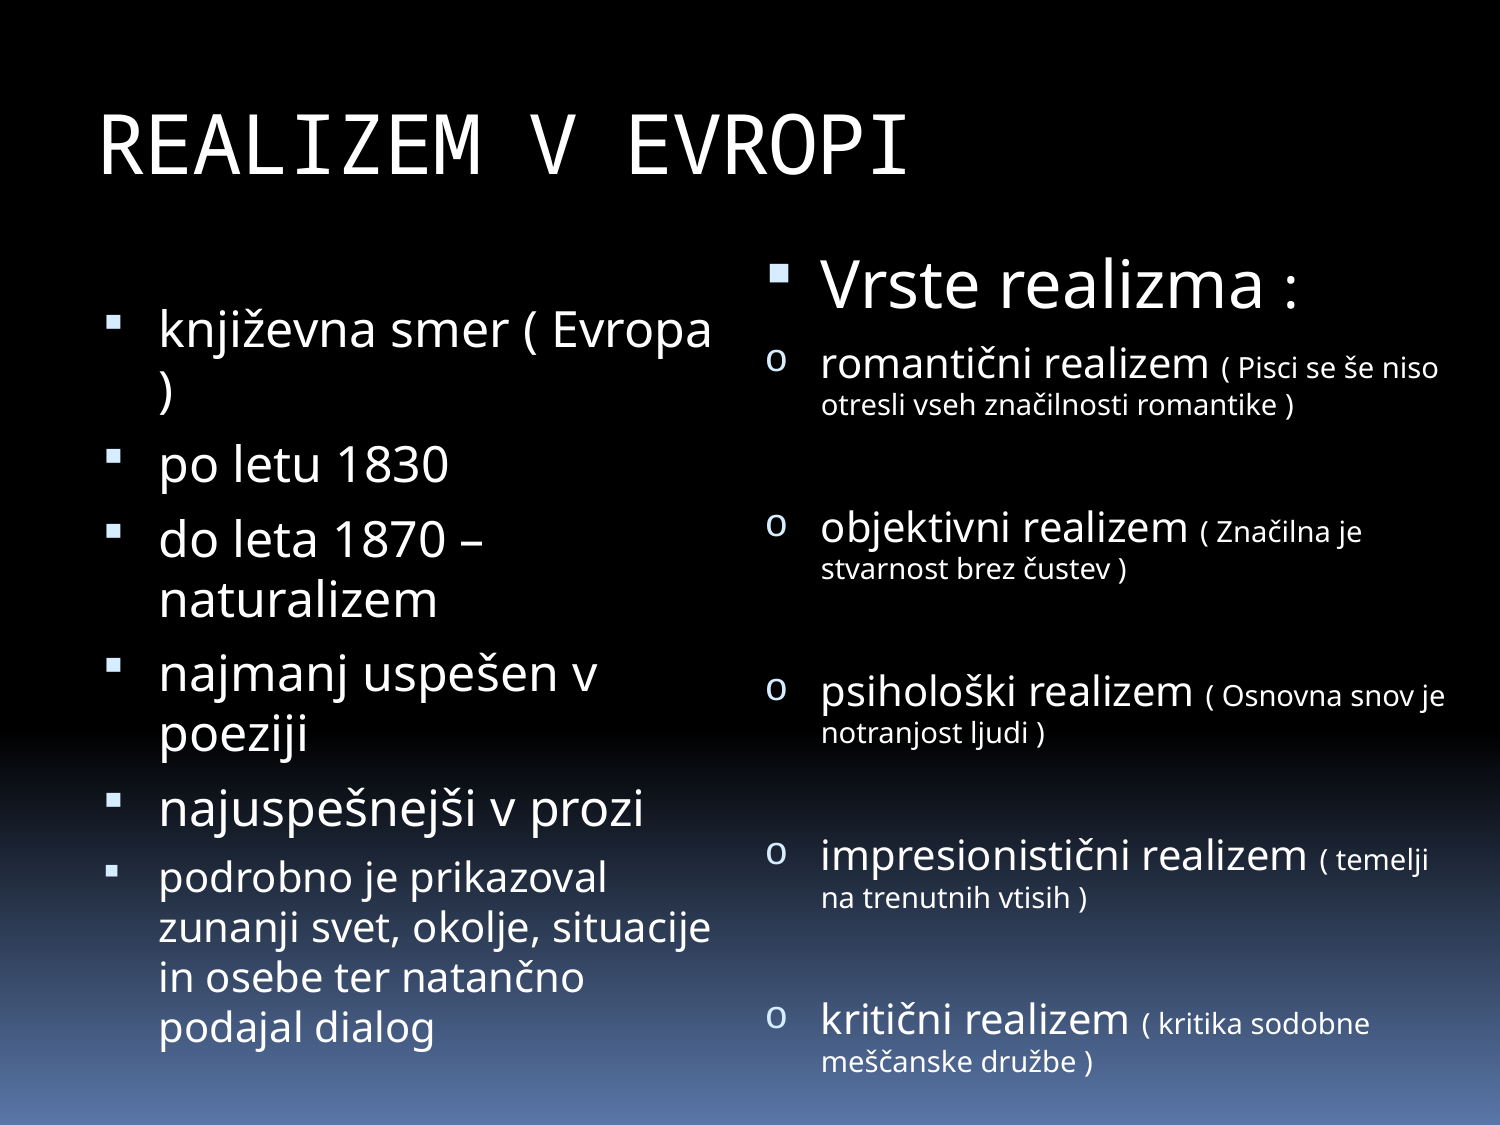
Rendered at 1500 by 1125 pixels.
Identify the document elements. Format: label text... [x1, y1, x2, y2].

list književna smer ( Evropa ) po letu 1830 do leta 1870 –naturalizem najmanj uspešen v poeziji najuspešnejši v prozi podrobno je prikazoval zunanji svet, okolje, situacije in osebe ter natančno podajal dialog [76, 290, 738, 1033]
title REALIZEM V EVROPI [82, 83, 1425, 234]
list Vrste realizma : romantični realizem ( Pisci se še niso otresli vseh značilnosti romantike ) objektivni realizem ( Značilna je stvarnost brez čustev ) psihološki realizem ( Osnovna snov je notranjost ljudi ) impresionistični realizem ( temelji na trenutnih vtisih ) kritični realizem ( kritika sodobne meščanske družbe ) [738, 234, 1465, 1090]
